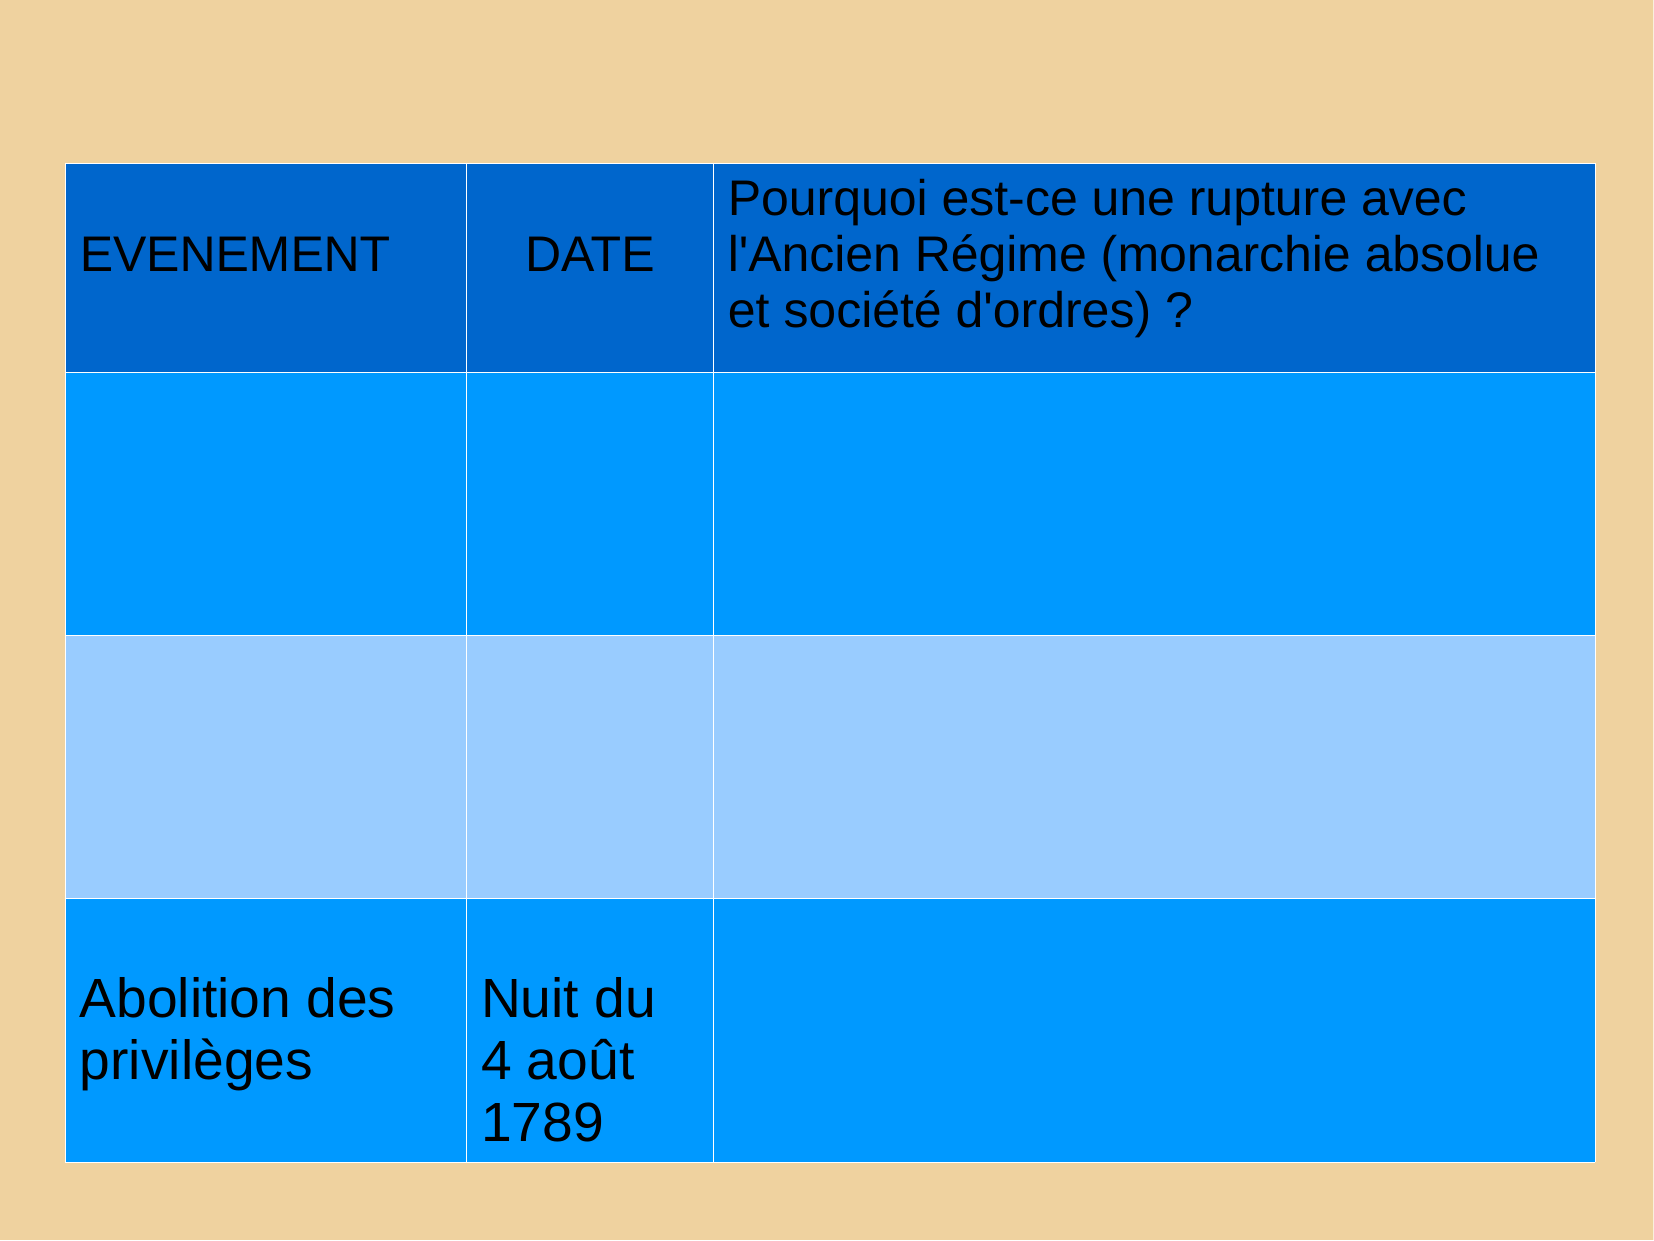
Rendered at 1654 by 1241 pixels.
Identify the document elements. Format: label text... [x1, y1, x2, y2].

table_cell [66, 373, 466, 635]
table_header Pourquoi est-ce une rupture avec l'Ancien Régime (monarchie absolue et société d'ordres) ? [714, 164, 1595, 372]
table_cell Abolition des privilèges [66, 899, 466, 1162]
table_cell [714, 636, 1595, 898]
table_cell [467, 373, 713, 635]
table_cell [714, 373, 1595, 635]
table_cell [467, 636, 713, 898]
table_header EVENEMENT [66, 164, 466, 372]
table_cell [66, 636, 466, 898]
table_cell [714, 899, 1595, 1162]
table_cell Nuit du 4 août 1789 [467, 899, 713, 1162]
table_header DATE [467, 164, 713, 372]
